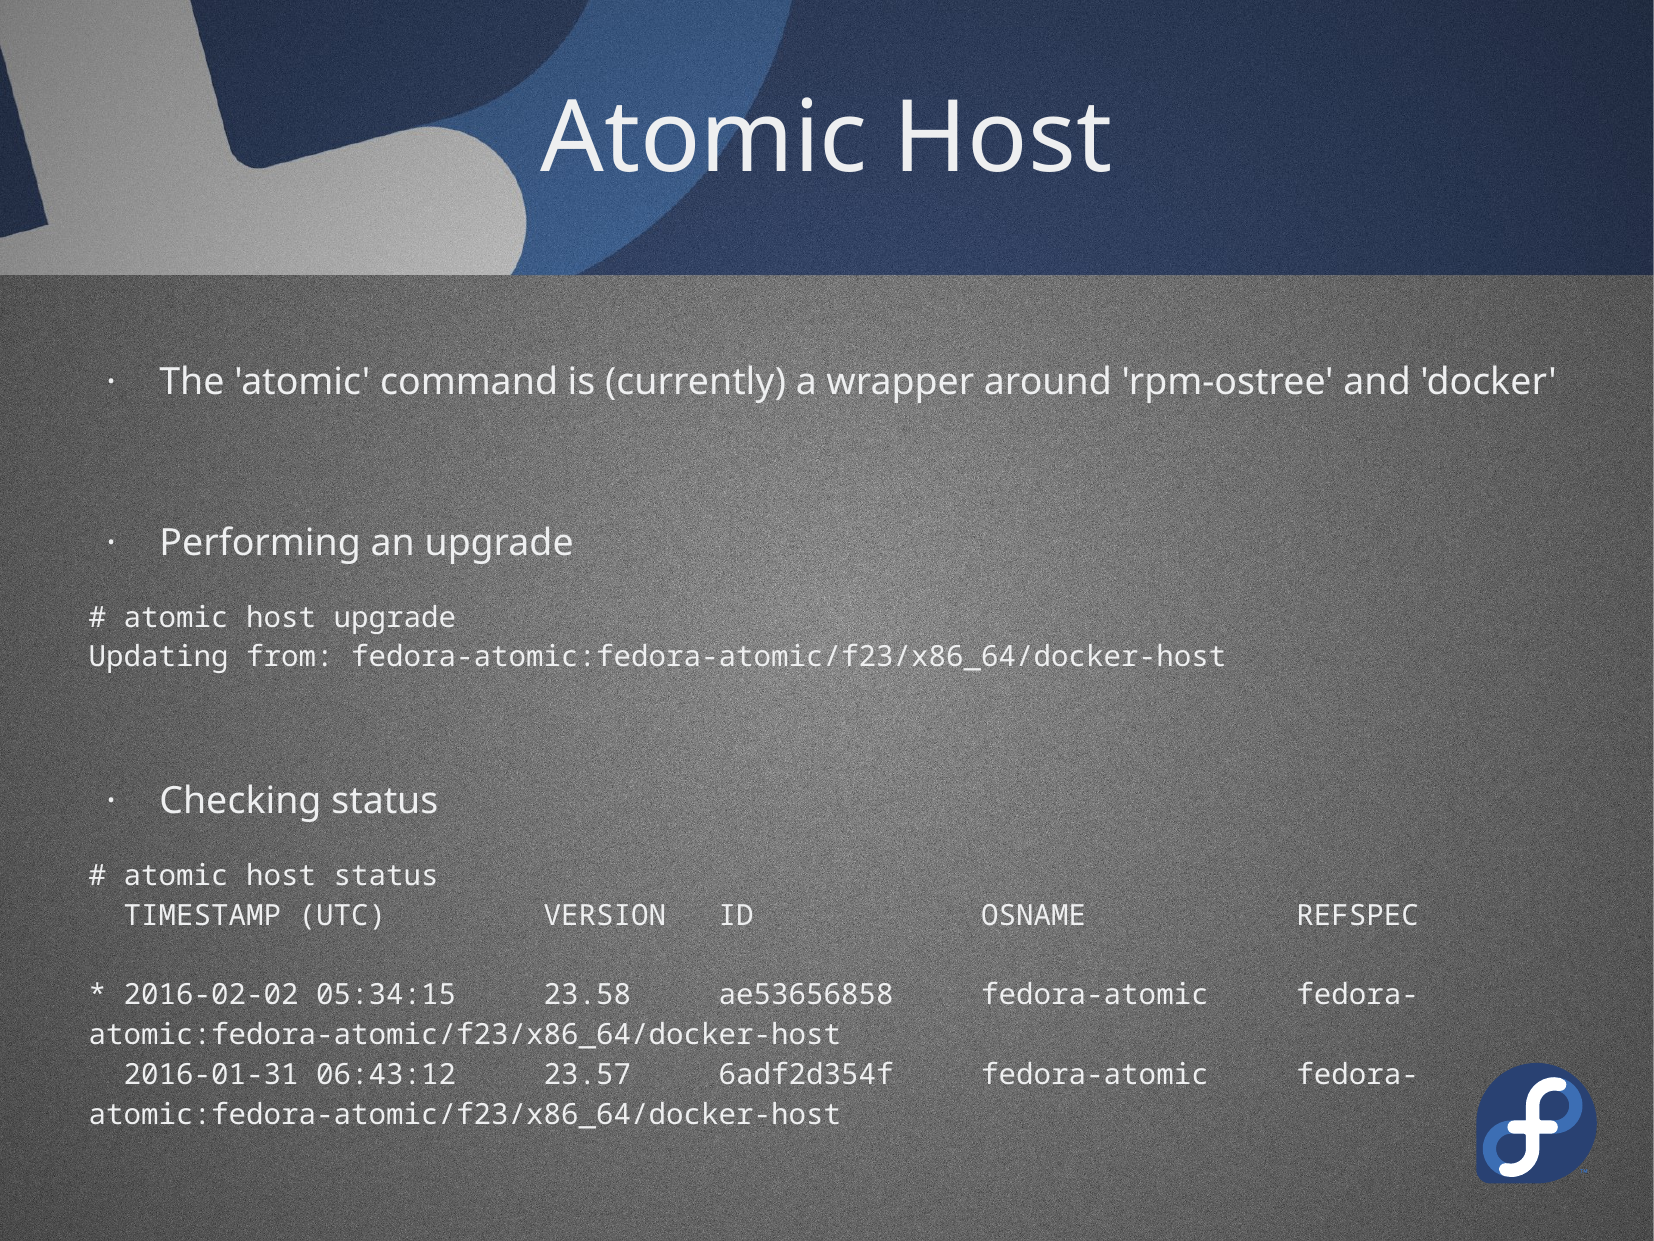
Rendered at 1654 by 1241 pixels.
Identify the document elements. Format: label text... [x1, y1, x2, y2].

title Atomic Host [88, 29, 1565, 237]
picture [0, 0, 1654, 1241]
list The 'atomic' command is (currently) a wrapper around 'rpm-ostree' and 'docker' Performing an upgrade # atomic host upgrade Updating from: fedora-atomic:fedora-atomic/f23/x86_64/docker-host Checking status # atomic host status TIMESTAMP (UTC) VERSION ID OSNAME REFSPEC * 2016-02-02 05:34:15 23.58 ae53656858 fedora-atomic fedora-atomic:fedora-atomic/f23/x86_64/docker-host 2016-01-31 06:43:12 23.57 6adf2d354f fedora-atomic fedora-atomic:fedora-atomic/f23/x86_64/docker-host [88, 354, 1565, 1175]
